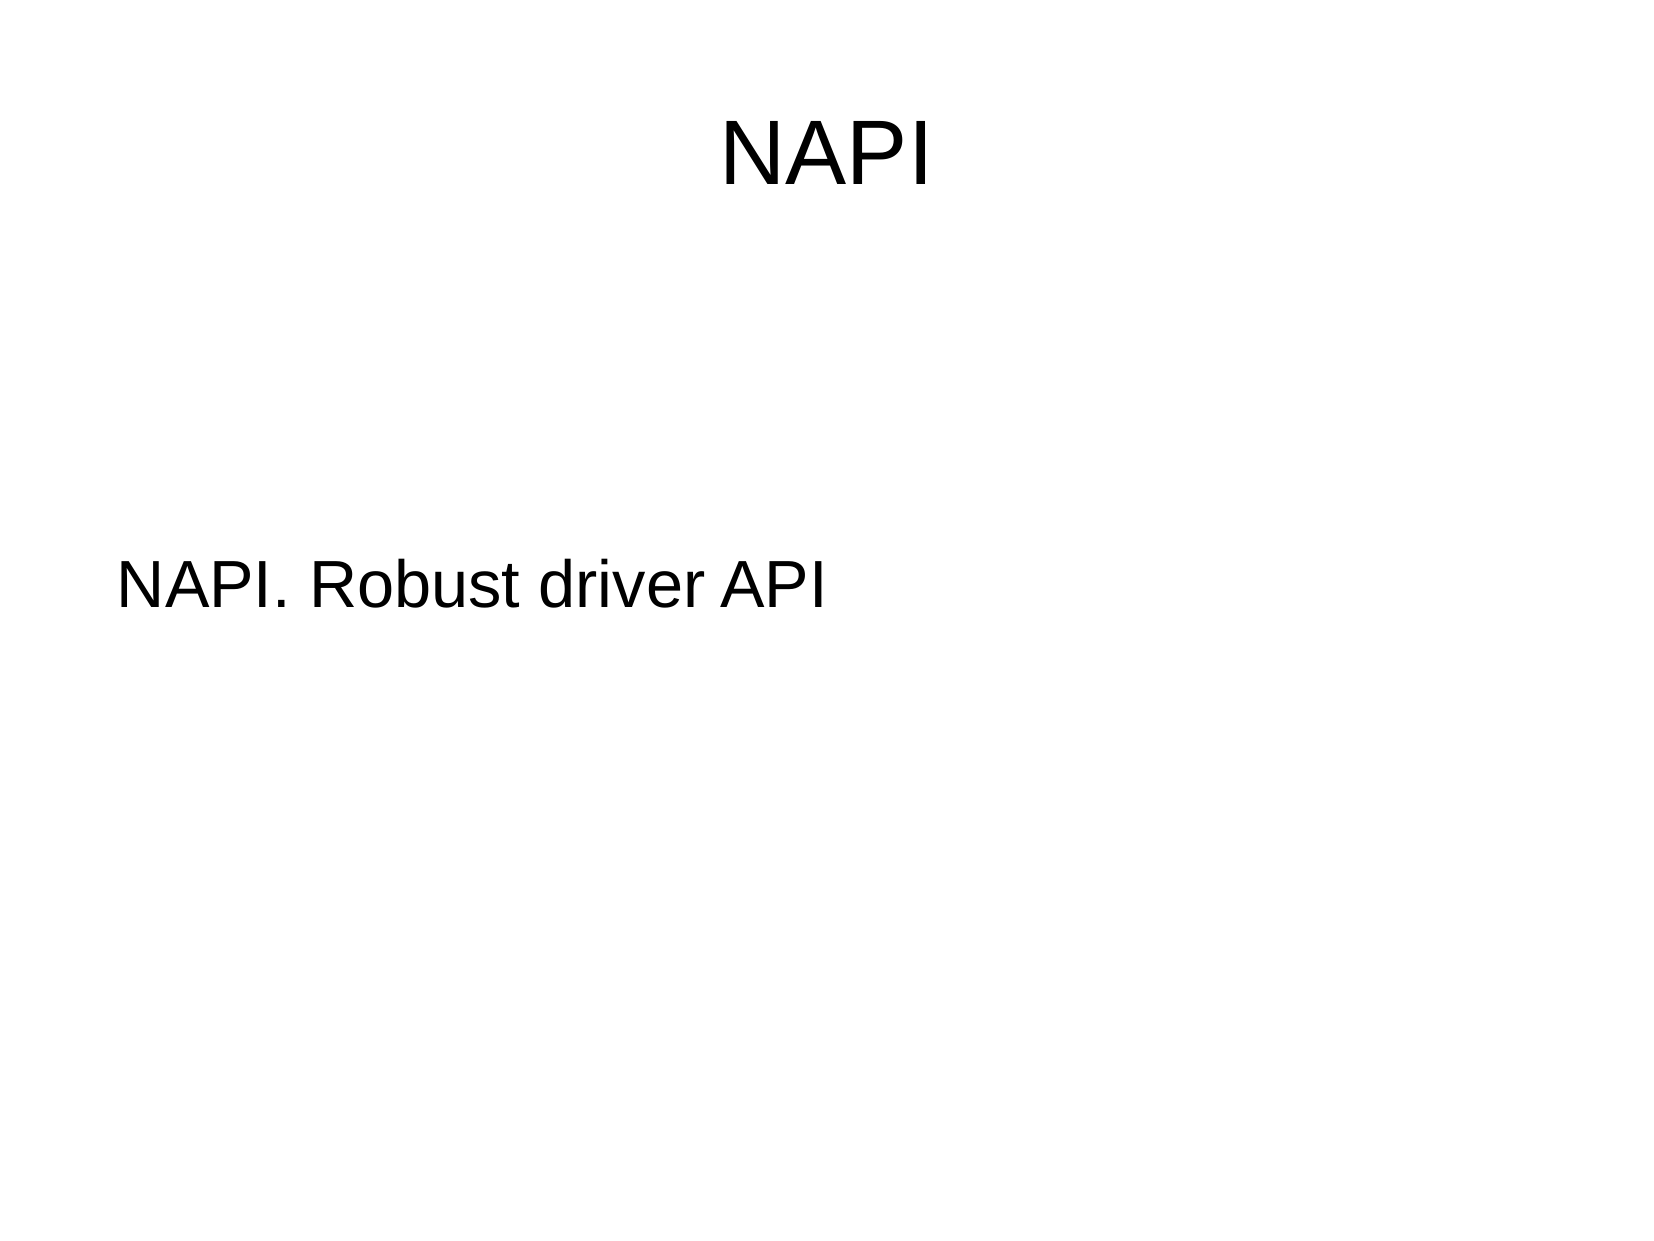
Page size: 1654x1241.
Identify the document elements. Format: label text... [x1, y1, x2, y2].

subtitle NAPI. Robust driver API [116, 300, 1606, 1020]
title NAPI [82, 49, 1571, 257]
